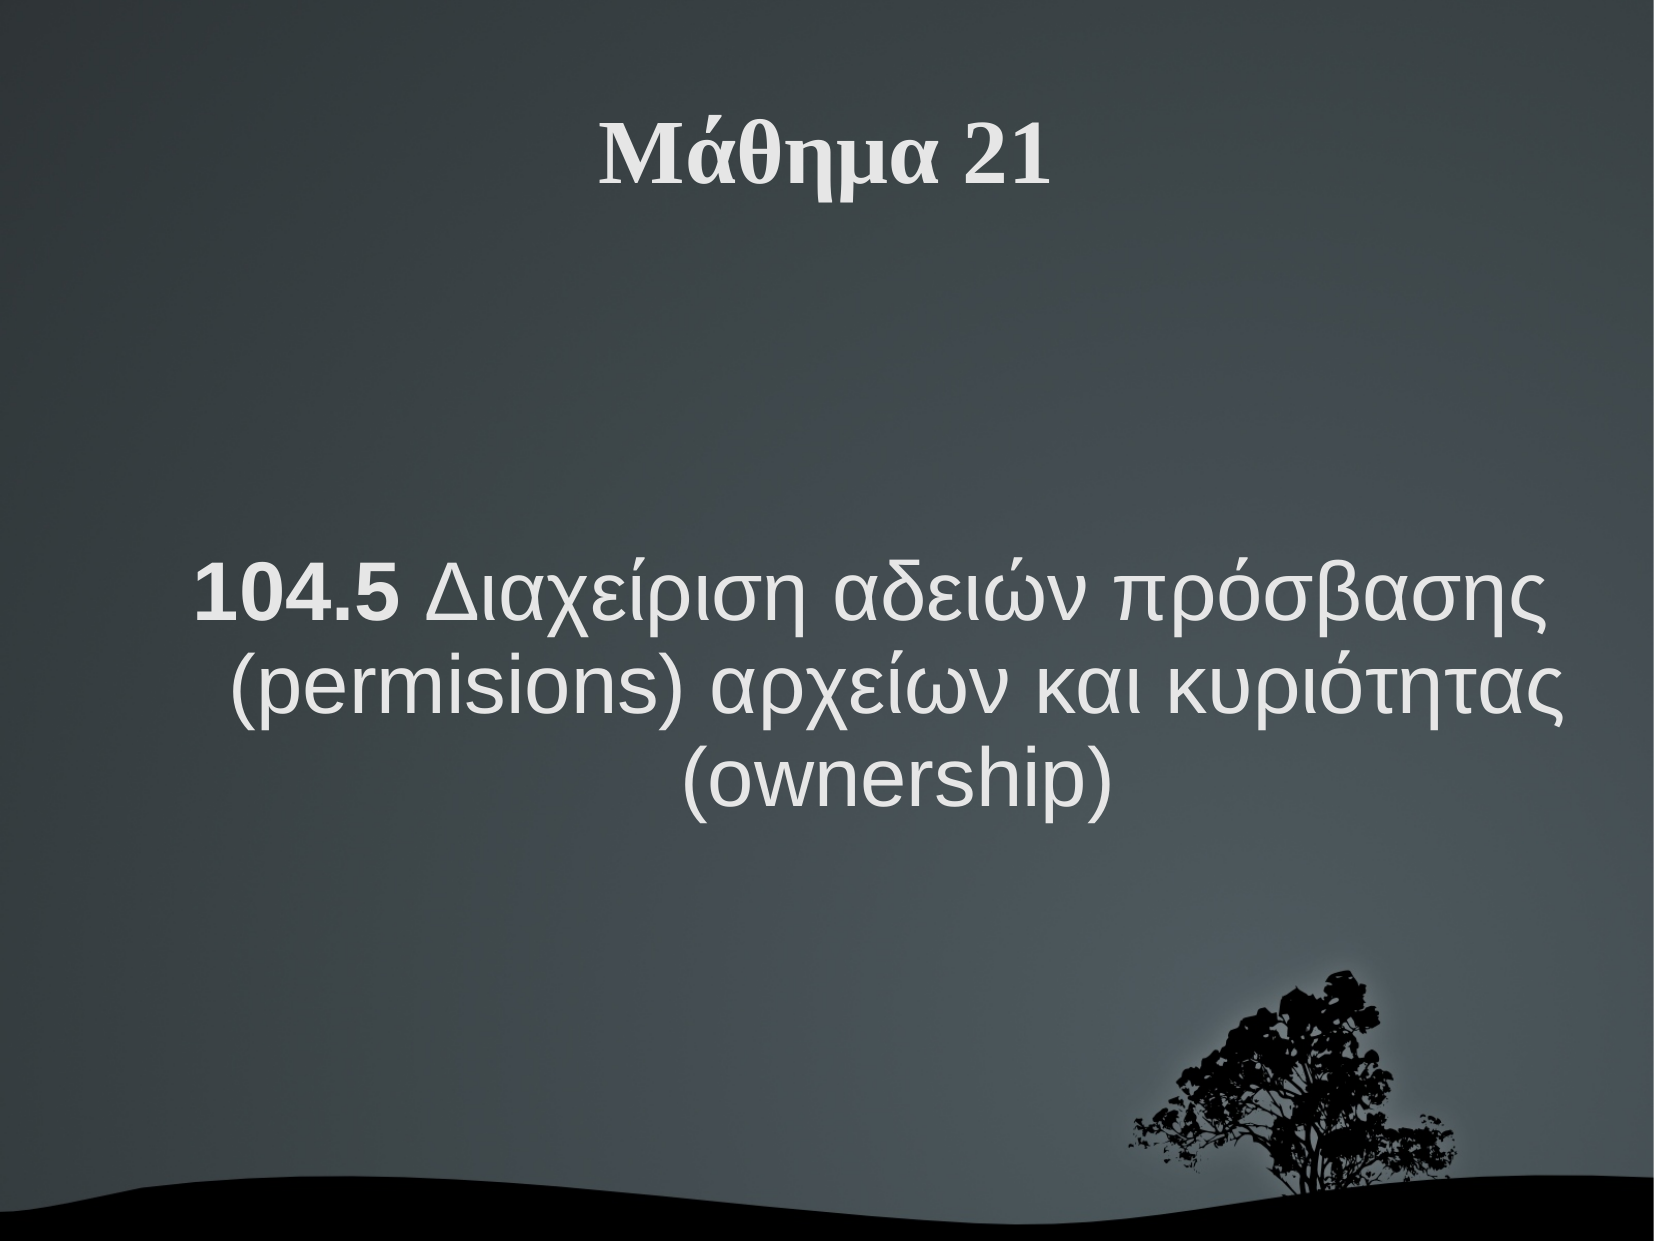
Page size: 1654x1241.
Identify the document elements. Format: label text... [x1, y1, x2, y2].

title Μάθημα 21 [82, 49, 1571, 257]
list 104.5 Διαχείριση αδειών πρόσβασης (permisions) αρχείων και κυριότητας (ownership) [82, 290, 1571, 1109]
picture [0, 0, 1654, 1241]
